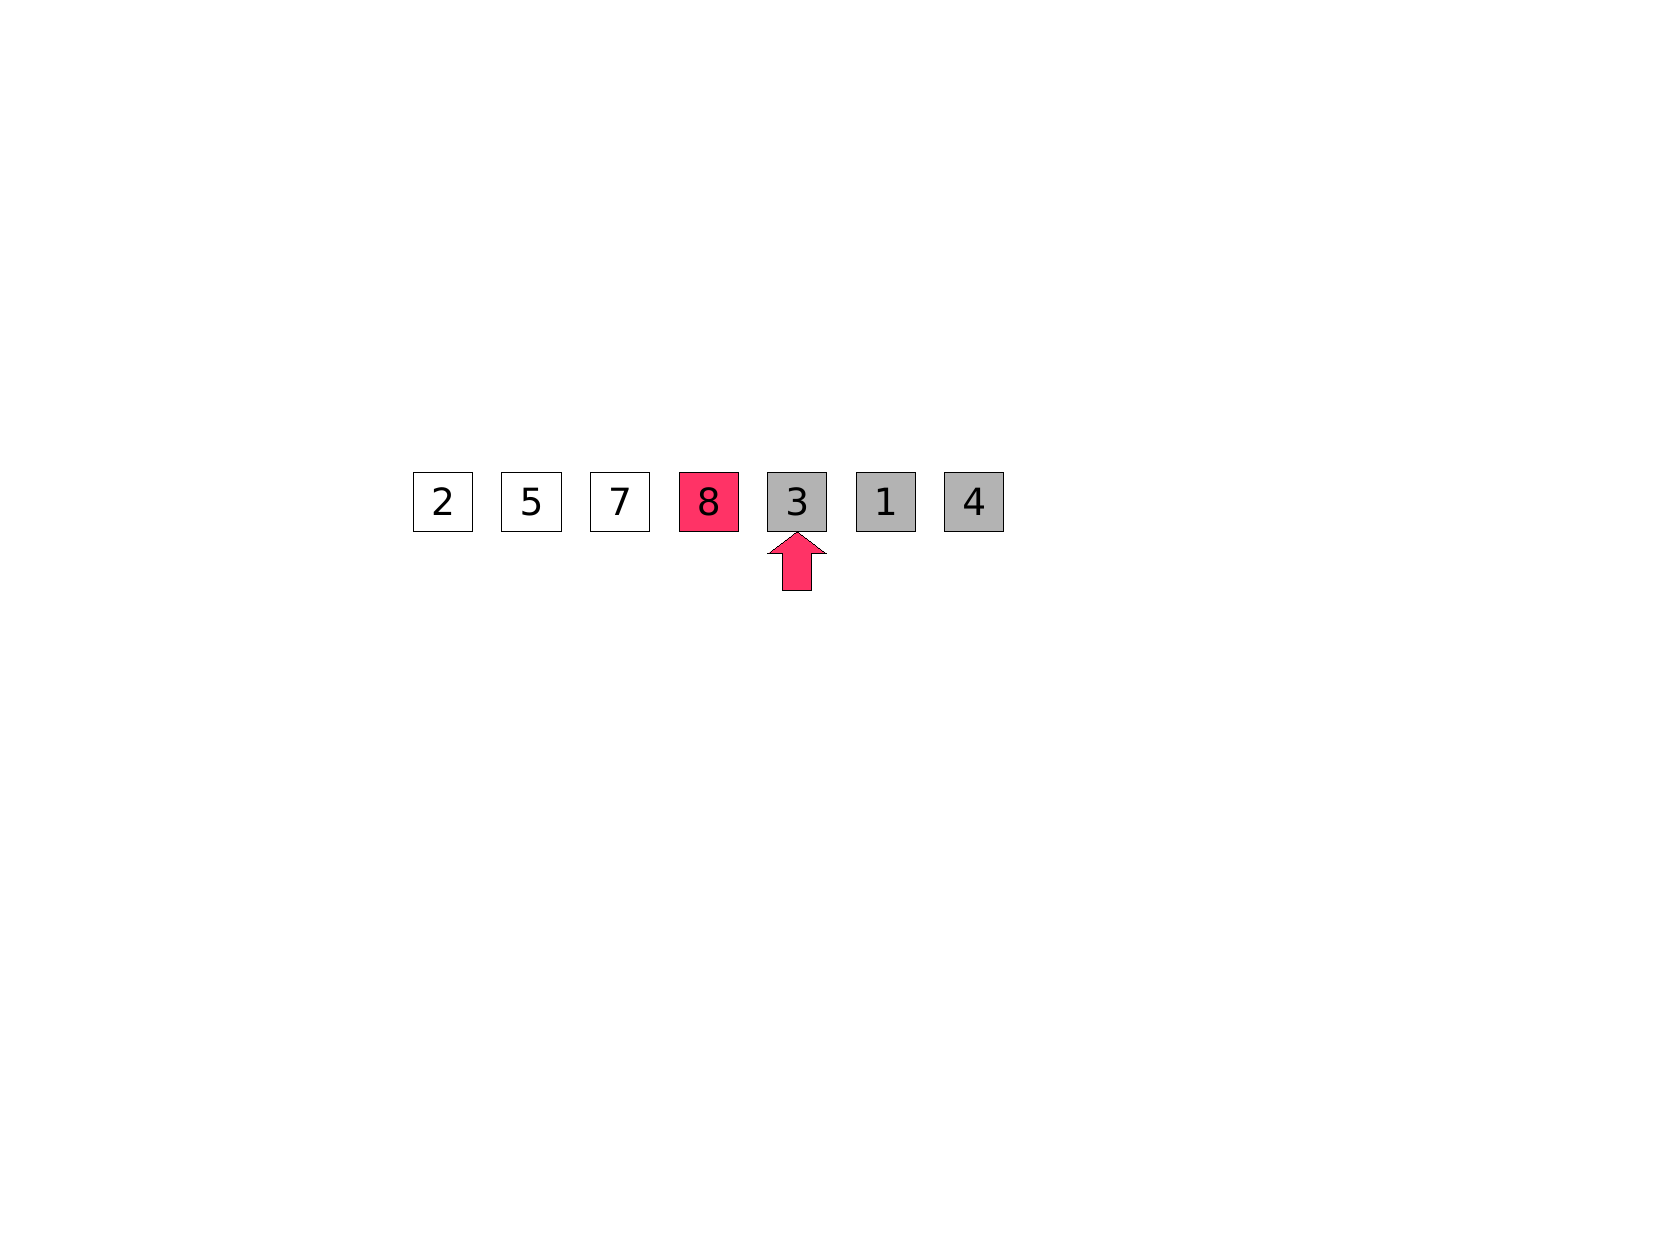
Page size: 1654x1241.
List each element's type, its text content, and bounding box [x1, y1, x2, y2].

text_box 4 [944, 472, 1004, 532]
text_box 1 [856, 472, 916, 532]
text_box 2 [413, 472, 473, 532]
text_box 7 [590, 472, 650, 532]
text_box 8 [679, 472, 739, 532]
text_box 3 [767, 472, 827, 532]
text_box 5 [501, 472, 562, 532]
text_box [767, 531, 827, 591]
